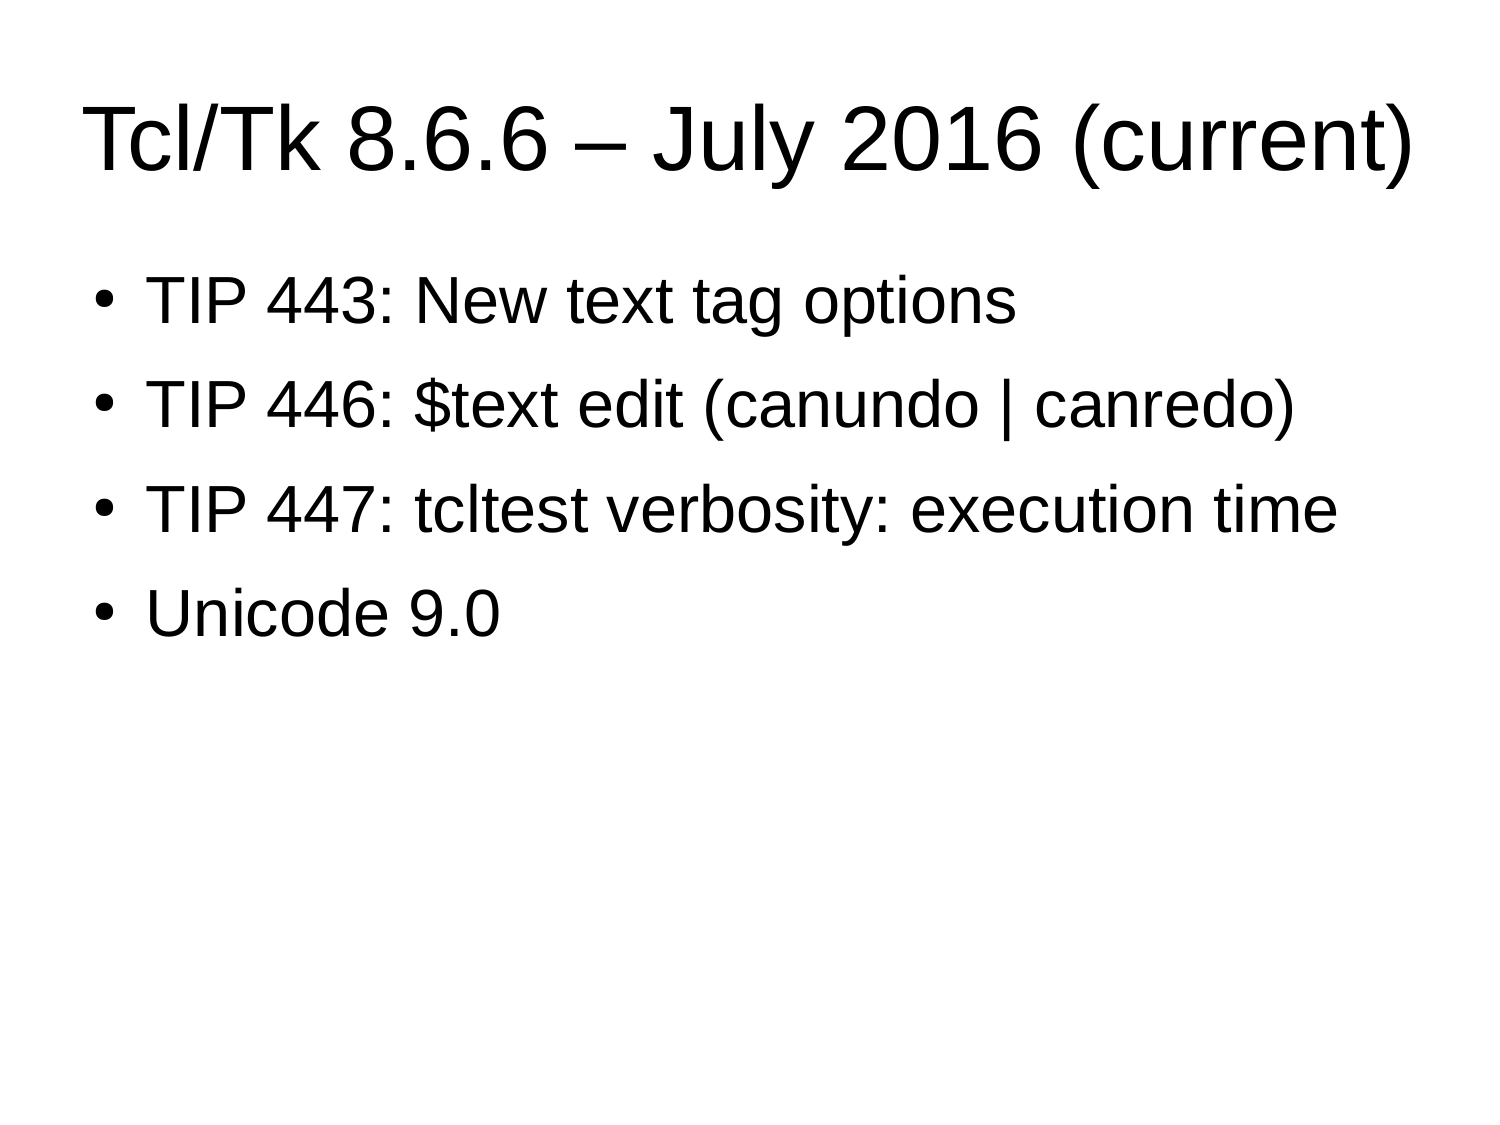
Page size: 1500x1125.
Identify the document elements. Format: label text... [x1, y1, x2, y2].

title Tcl/Tk 8.6.6 – July 2016 (current) [75, 44, 1425, 233]
list TIP 443: New text tag options TIP 446: $text edit (canundo | canredo) TIP 447: tcltest verbosity: execution time Unicode 9.0 [75, 263, 1425, 916]
